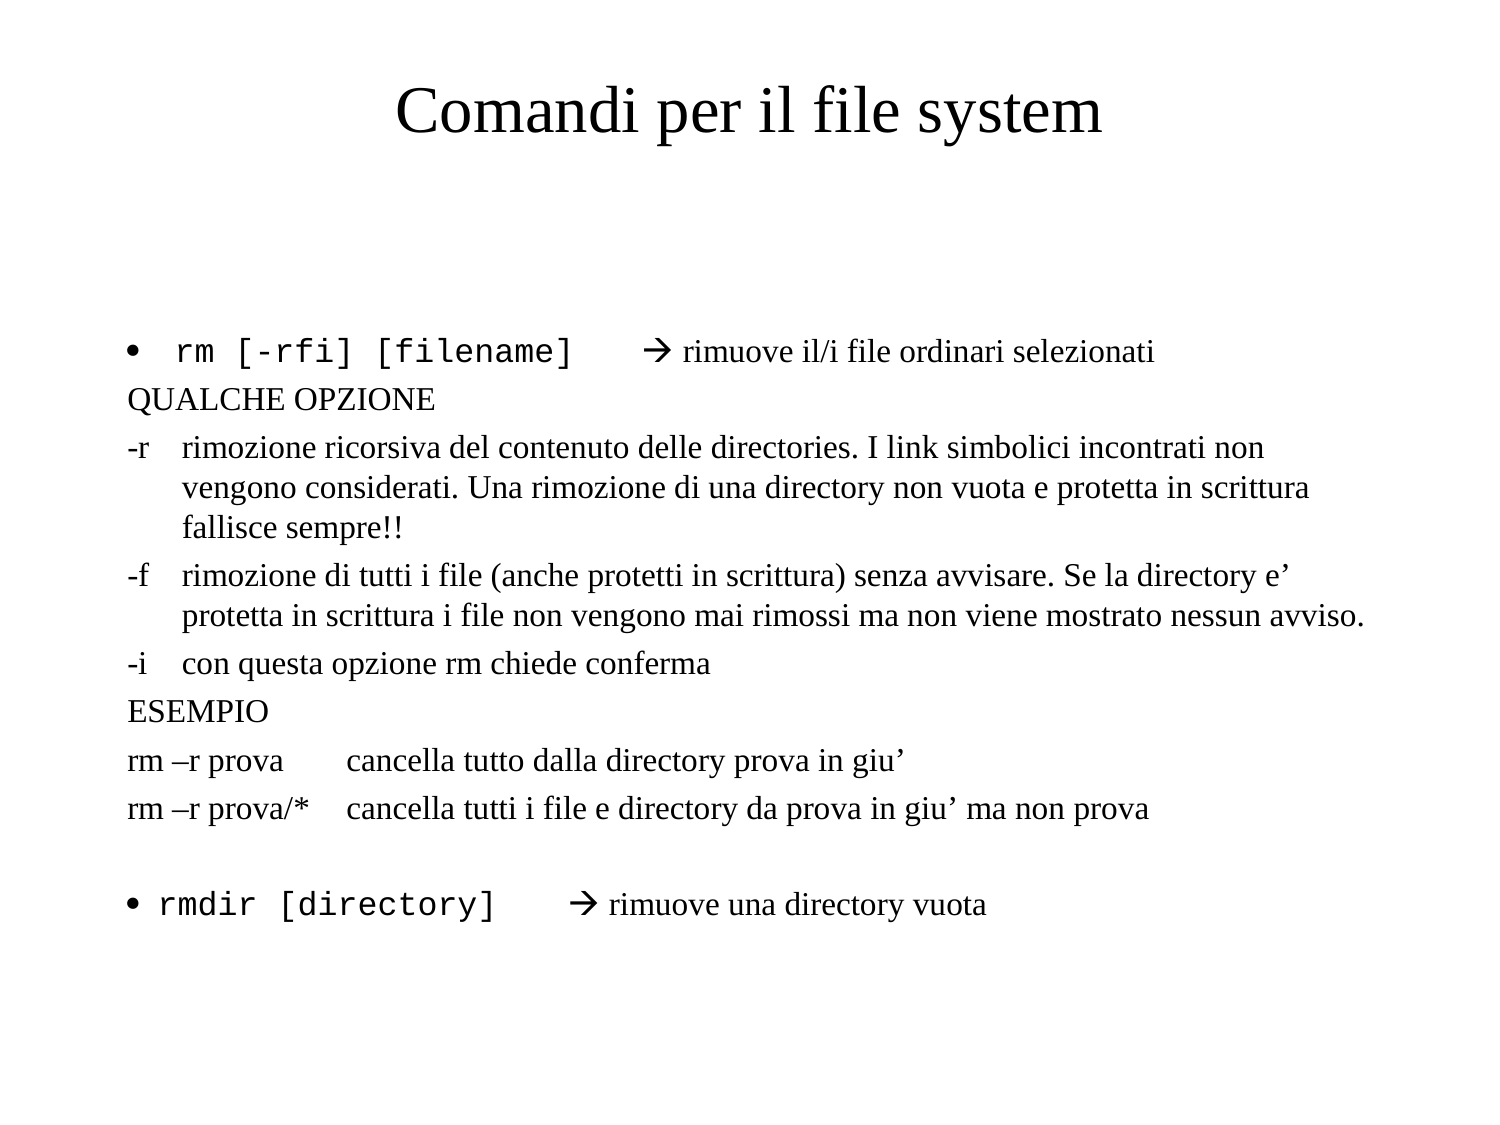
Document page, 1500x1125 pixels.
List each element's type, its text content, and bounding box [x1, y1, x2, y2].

list rm [-rfi] [filename]  rimuove il/i file ordinari selezionati QUALCHE OPZIONE -r rimozione ricorsiva del contenuto delle directories. I link simbolici incontrati non vengono considerati. Una rimozione di una directory non vuota e protetta in scrittura fallisce sempre!! -f rimozione di tutti i file (anche protetti in scrittura) senza avvisare. Se la directory e’ protetta in scrittura i file non vengono mai rimossi ma non viene mostrato nessun avviso. -i con questa opzione rm chiede conferma ESEMPIO rm –r prova cancella tutto dalla directory prova in giu’ rm –r prova/* cancella tutti i file e directory da prova in giu’ ma non prova rmdir [directory]  rimuove una directory vuota [112, 224, 1388, 1051]
title Comandi per il file system [112, 12, 1388, 201]
